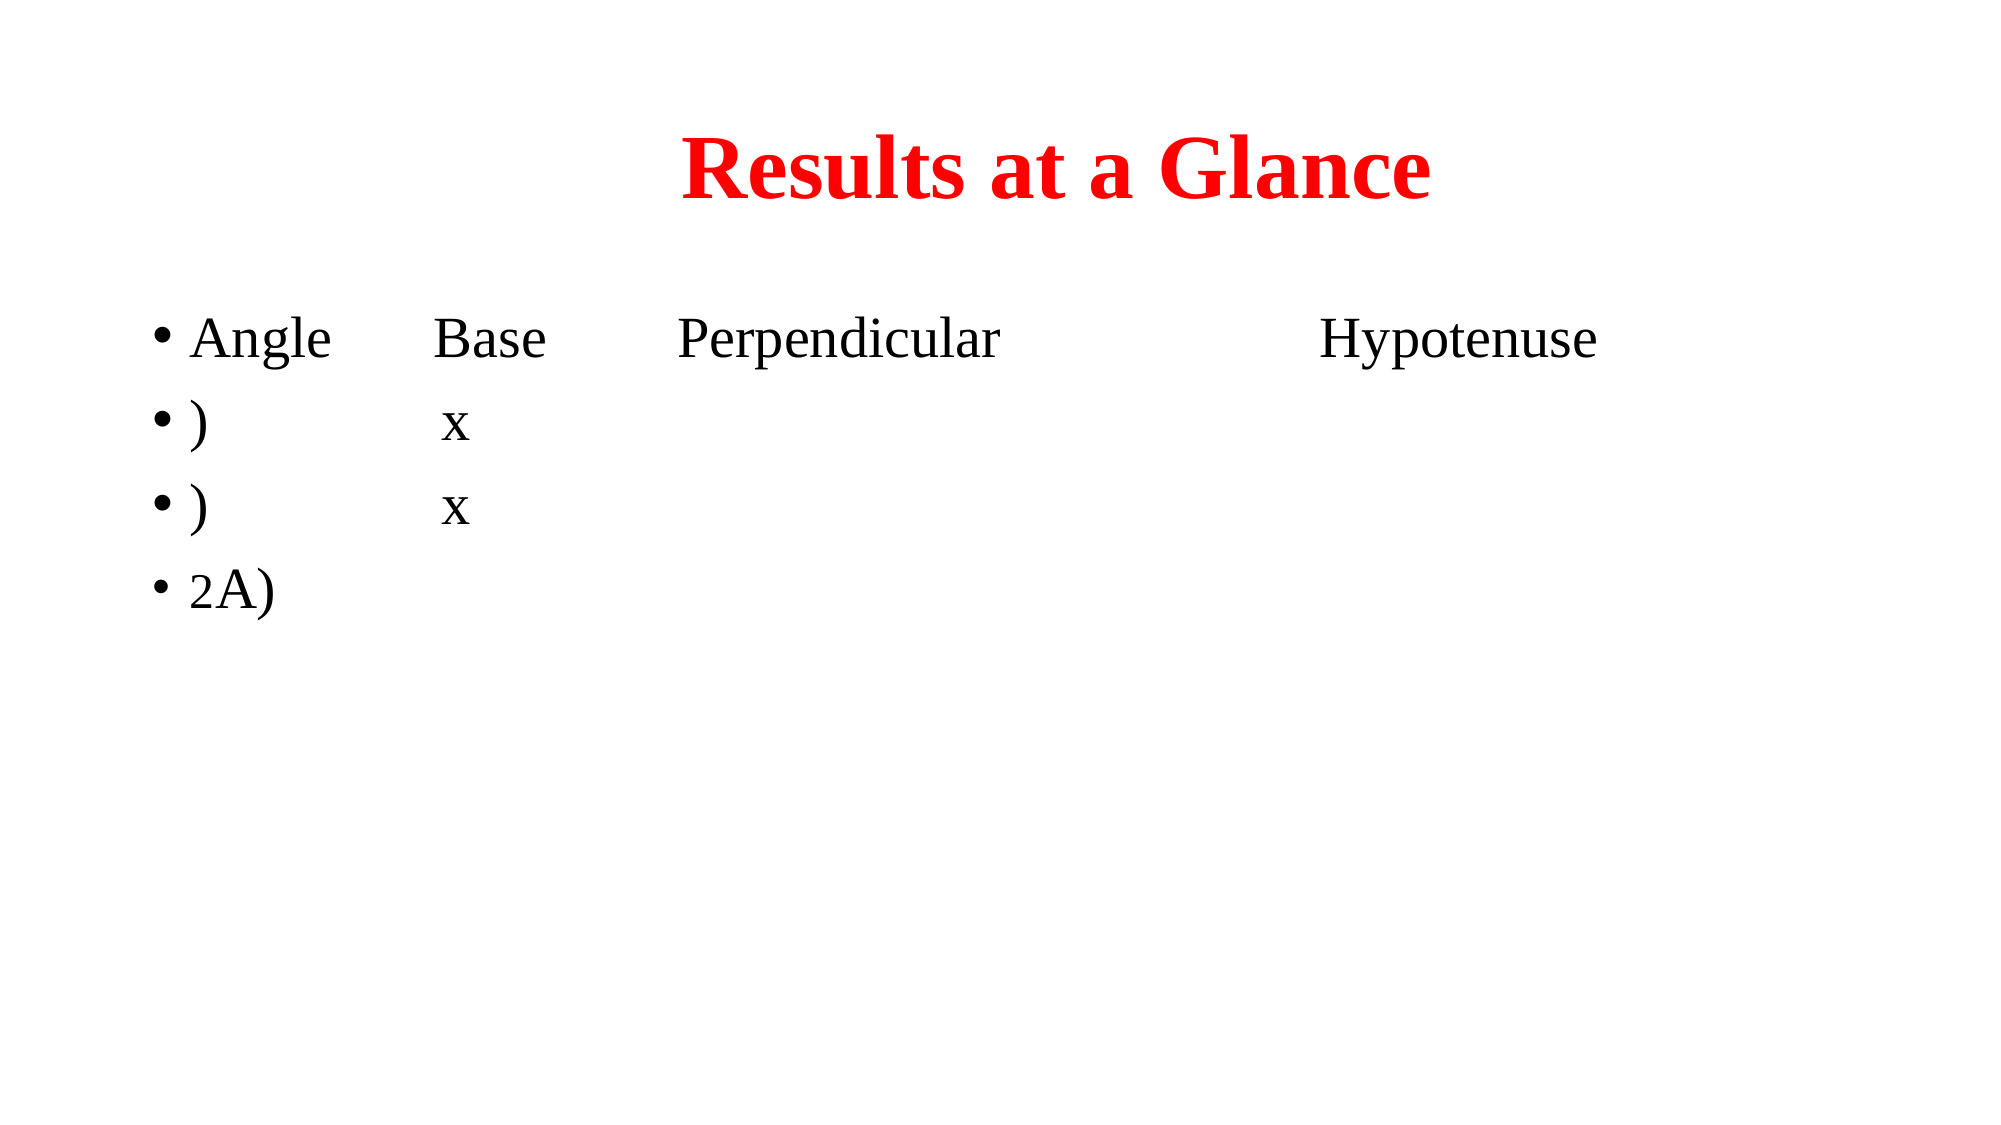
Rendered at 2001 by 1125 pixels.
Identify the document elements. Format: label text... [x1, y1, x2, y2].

list Angle Base Perpendicular Hypotenuse ) x ) x 2A) [137, 299, 1863, 1014]
title Results at a Glance [137, 59, 1863, 278]
